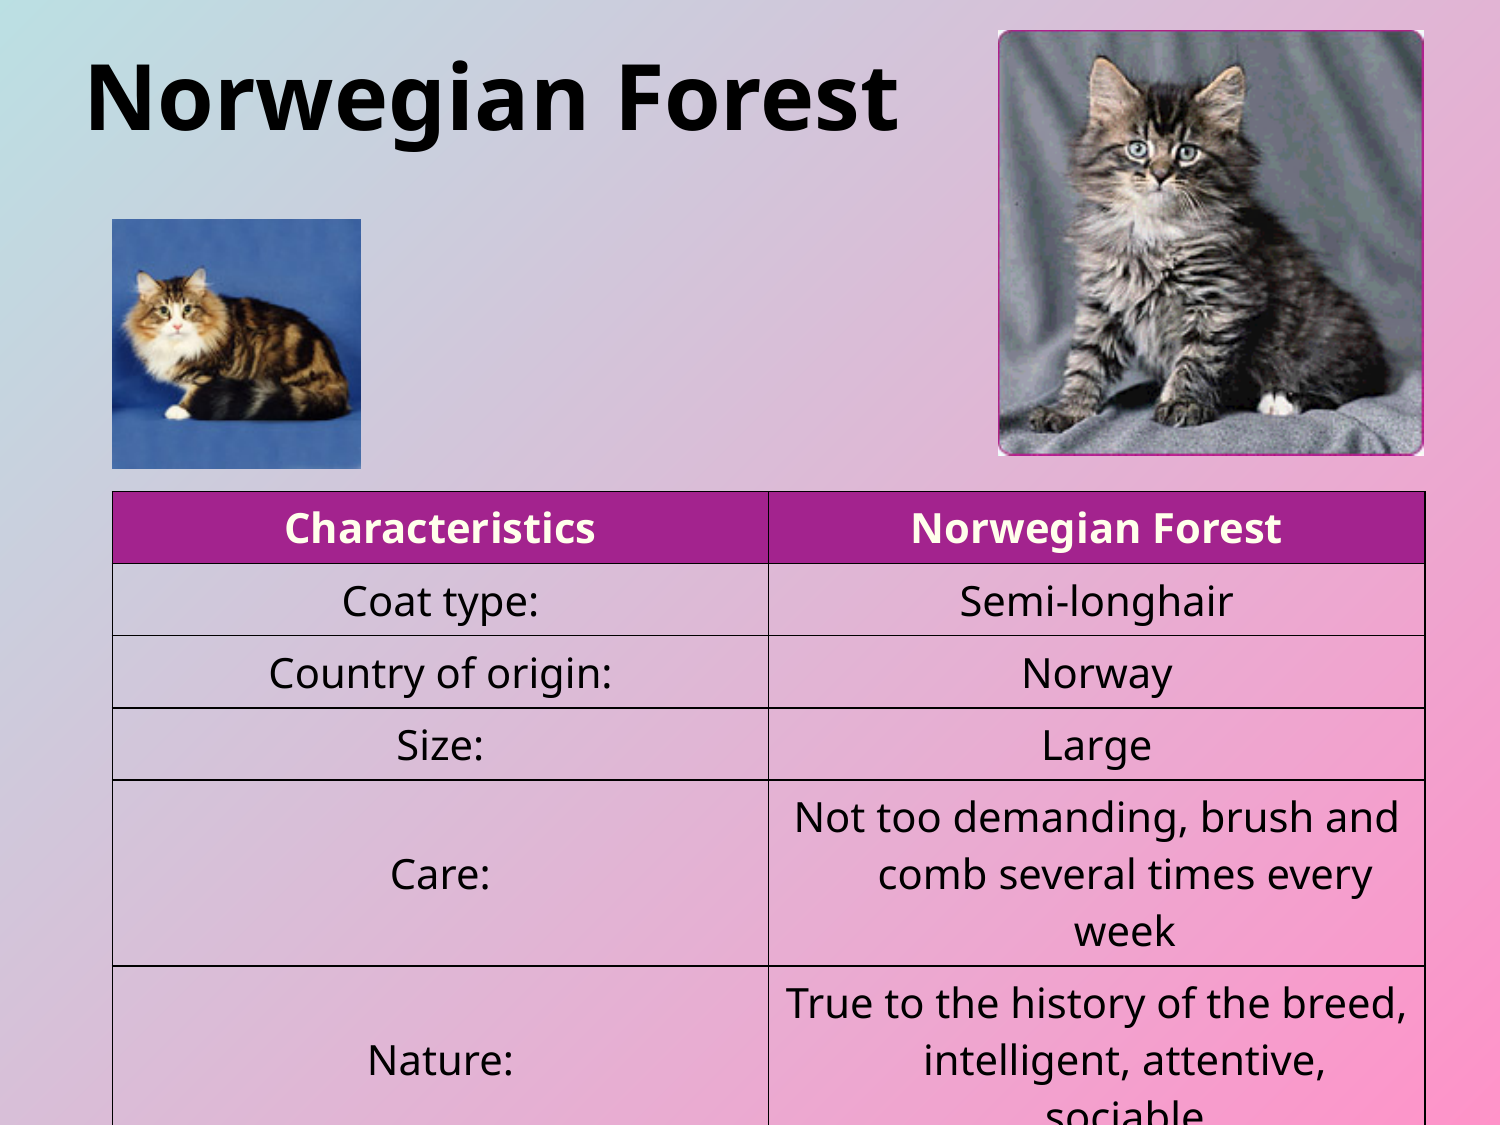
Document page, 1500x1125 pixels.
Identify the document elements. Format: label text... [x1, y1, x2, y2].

table_cell Not too demanding, brush and comb several times every week [769, 781, 1424, 965]
table_cell True to the history of the breed, intelligent, attentive, sociable [769, 967, 1424, 1125]
picture [998, 30, 1424, 456]
table_header Norwegian Forest [769, 492, 1424, 563]
table_cell Country of origin: [113, 636, 768, 707]
table_cell Nature: [113, 967, 768, 1125]
table_cell Coat type: [113, 564, 768, 635]
table_cell Care: [113, 781, 768, 965]
table_cell Semi-longhair [769, 564, 1424, 635]
picture [112, 219, 361, 469]
table_cell Size: [113, 709, 768, 779]
table_header Characteristics [113, 492, 768, 563]
title Norwegian Forest [0, 0, 1167, 188]
table_cell Norway [769, 636, 1424, 707]
table_cell Large [769, 709, 1424, 779]
